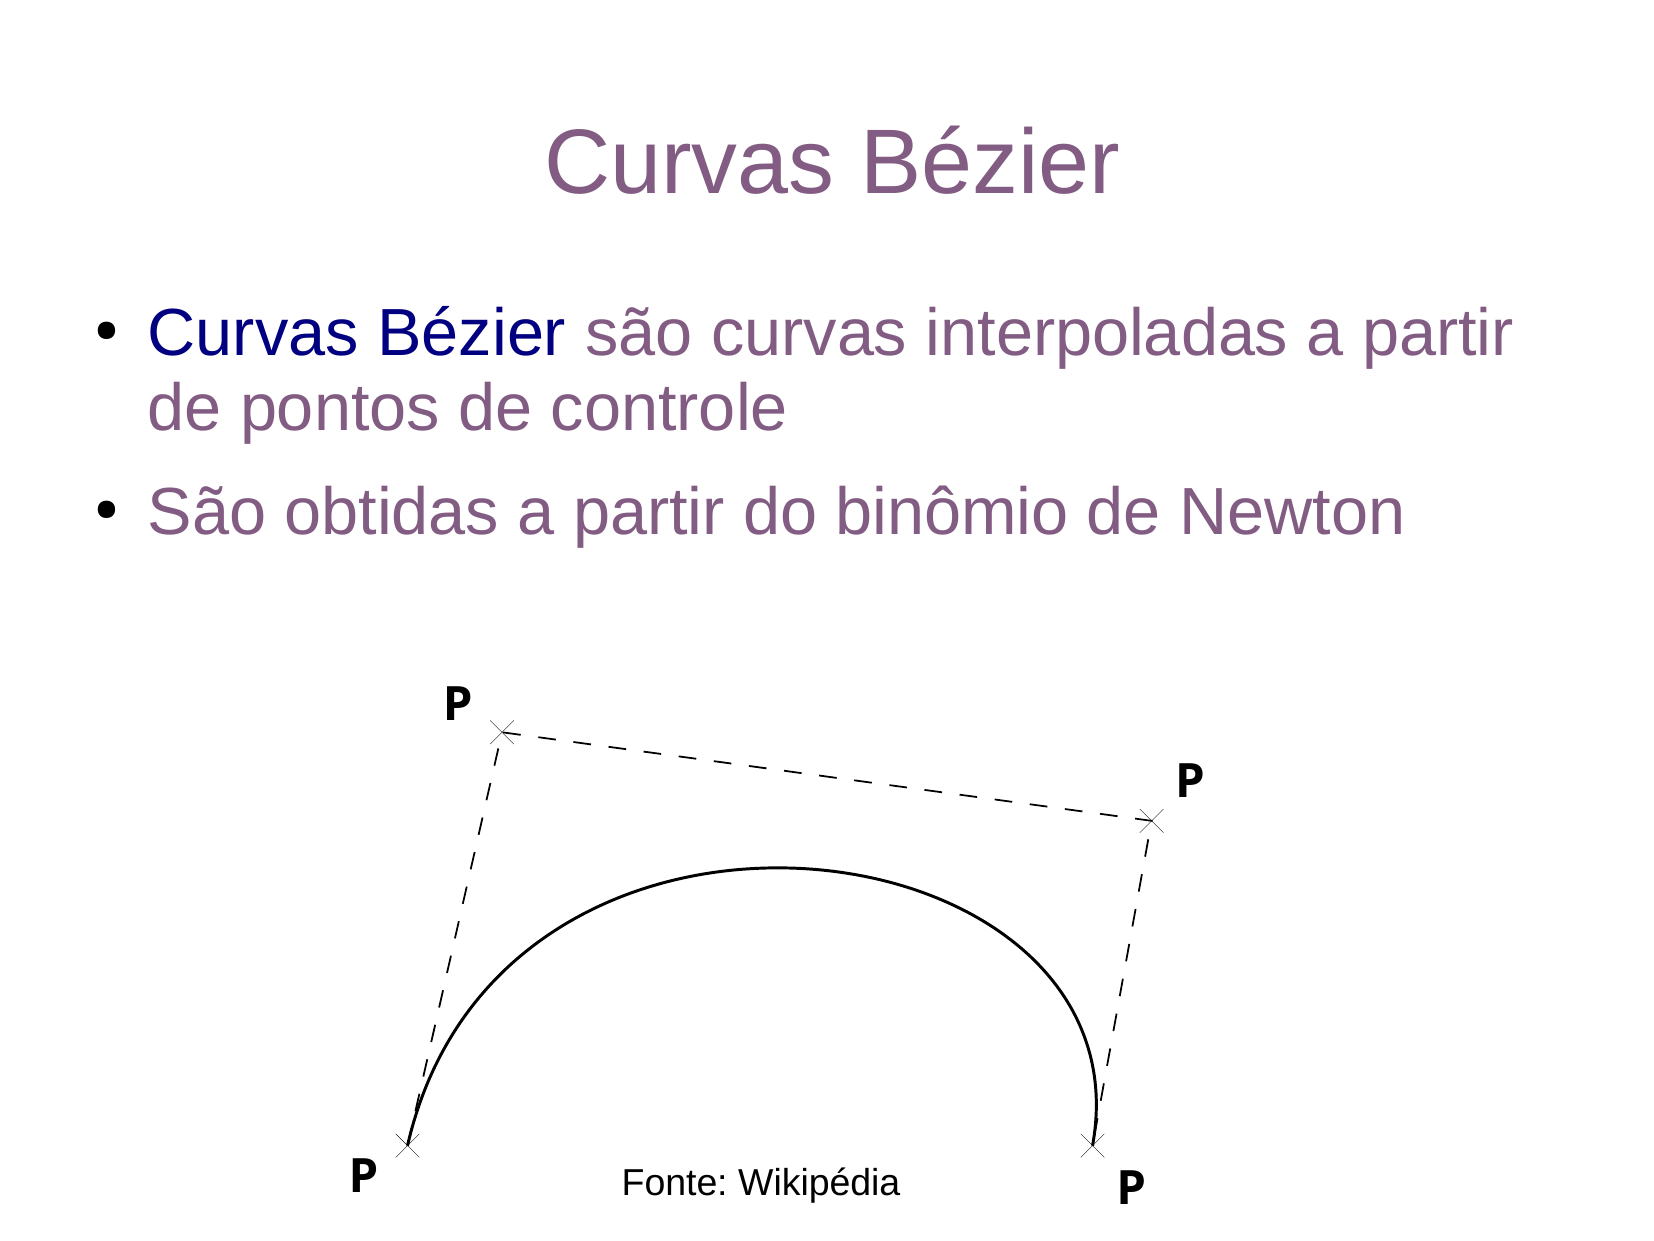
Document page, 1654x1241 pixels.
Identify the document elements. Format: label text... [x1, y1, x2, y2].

list Curvas Bézier são curvas interpoladas a partir de pontos de controle São obtidas a partir do binômio de Newton [76, 295, 1565, 1015]
text_box Fonte: Wikipédia [606, 1153, 916, 1211]
picture [324, 649, 1270, 1241]
title Curvas Bézier [88, 58, 1577, 266]
